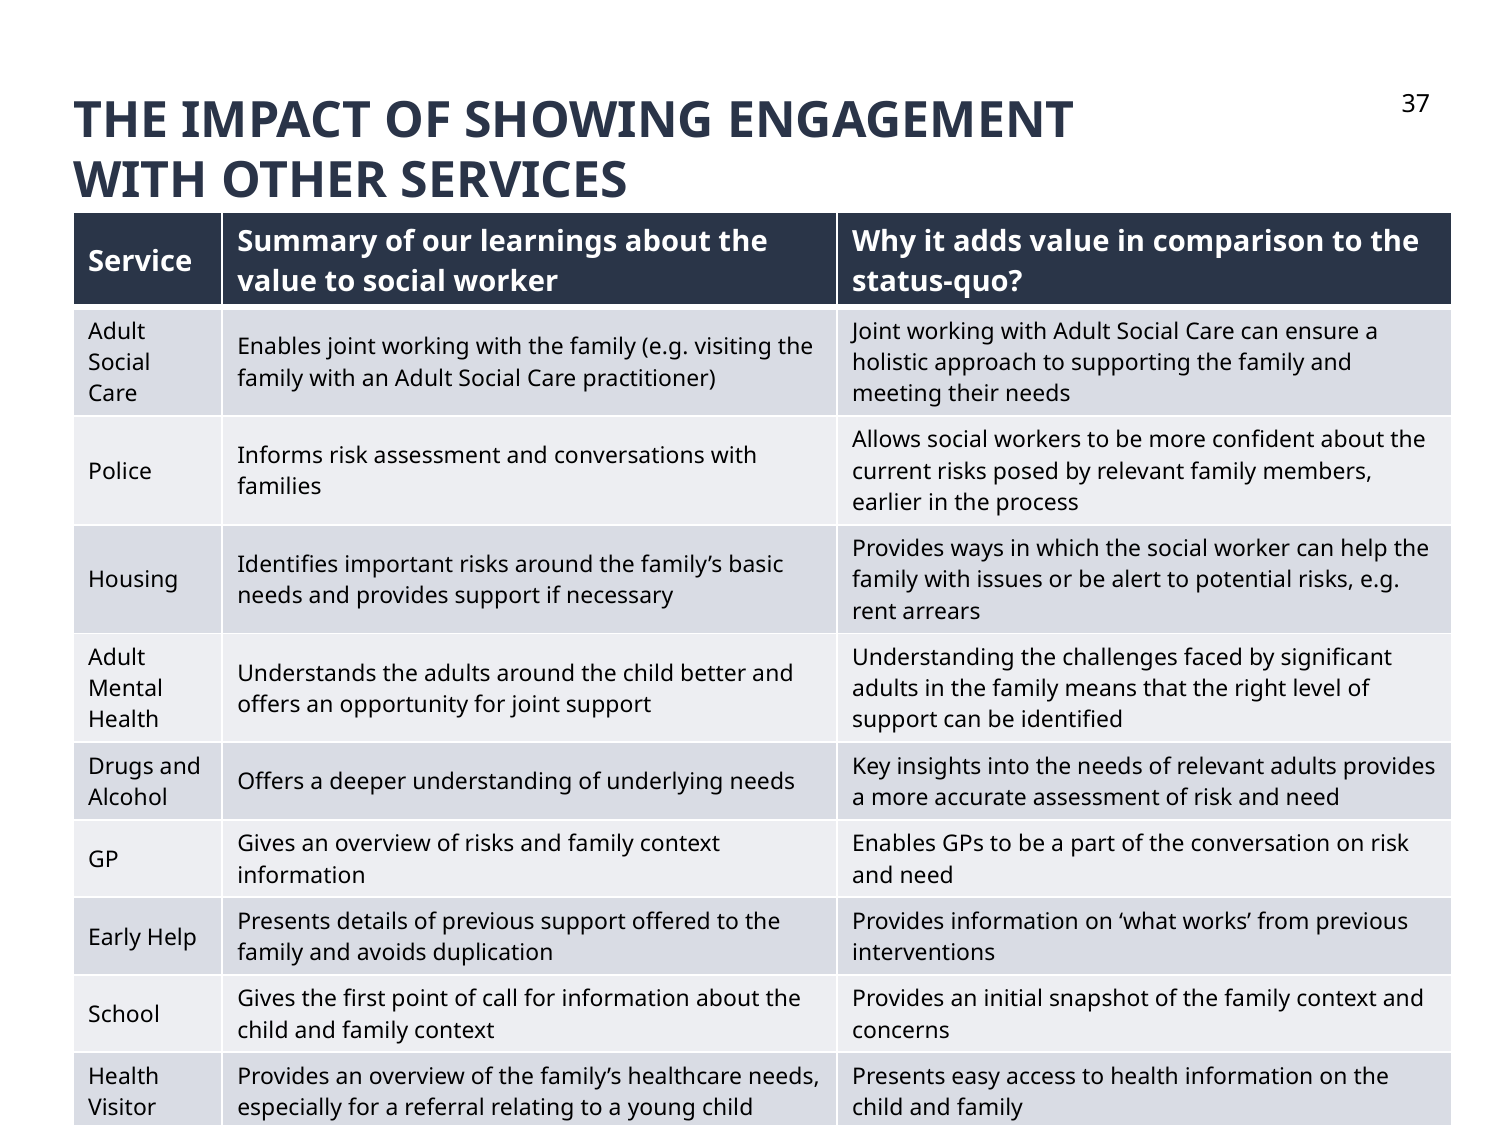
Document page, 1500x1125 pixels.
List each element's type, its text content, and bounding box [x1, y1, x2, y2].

table_cell Informs risk assessment and conversations with families [223, 417, 836, 524]
table_cell Provides information on ‘what works’ from previous interventions [838, 898, 1451, 974]
table_cell Provides an overview of the family’s healthcare needs, especially for a referral relating to a young child [223, 1053, 836, 1125]
table_cell Understands the adults around the child better and offers an opportunity for joint support [223, 634, 836, 741]
table_cell Adult Social Care [74, 310, 221, 415]
table_header Why it adds value in comparison to the status-quo? [838, 225, 1451, 304]
slide_number <number> [1388, 87, 1431, 148]
table_cell Housing [74, 526, 221, 633]
table_cell Provides ways in which the social worker can help the family with issues or be alert to potential risks, e.g. rent arrears [838, 526, 1451, 633]
table_cell Presents details of previous support offered to the family and avoids duplication [223, 898, 836, 974]
table_cell School [74, 976, 221, 1051]
text_box THE IMPACT OF SHOWING ENGAGEMENT WITH OTHER SERVICES [73, 87, 1500, 225]
table_cell GP [74, 821, 221, 896]
table_cell Gives the first point of call for information about the child and family context [223, 976, 836, 1051]
table_cell Understanding the challenges faced by significant adults in the family means that the right level of support can be identified [838, 634, 1451, 741]
table_cell Gives an overview of risks and family context information [223, 821, 836, 896]
table_cell Identifies important risks around the family’s basic needs and provides support if necessary [223, 526, 836, 633]
table_cell Police [74, 417, 221, 524]
table_cell Enables joint working with the family (e.g. visiting the family with an Adult Social Care practitioner) [223, 310, 836, 415]
table_cell Early Help [74, 898, 221, 974]
table_cell Drugs and Alcohol [74, 743, 221, 819]
table_cell Enables GPs to be a part of the conversation on risk and need [838, 821, 1451, 896]
table_cell Joint working with Adult Social Care can ensure a holistic approach to supporting the family and meeting their needs [838, 310, 1451, 415]
table_cell Presents easy access to health information on the child and family [838, 1053, 1451, 1125]
table_cell Key insights into the needs of relevant adults provides a more accurate assessment of risk and need [838, 743, 1451, 819]
table_cell Allows social workers to be more confident about the current risks posed by relevant family members, earlier in the process [838, 417, 1451, 524]
table_cell Provides an initial snapshot of the family context and concerns [838, 976, 1451, 1051]
table_cell Offers a deeper understanding of underlying needs [223, 743, 836, 819]
table_header Service [74, 225, 221, 304]
table_cell Adult Mental Health [74, 634, 221, 741]
table_cell Health Visitor [74, 1053, 221, 1125]
table_header Summary of our learnings about the value to social worker [223, 225, 836, 304]
